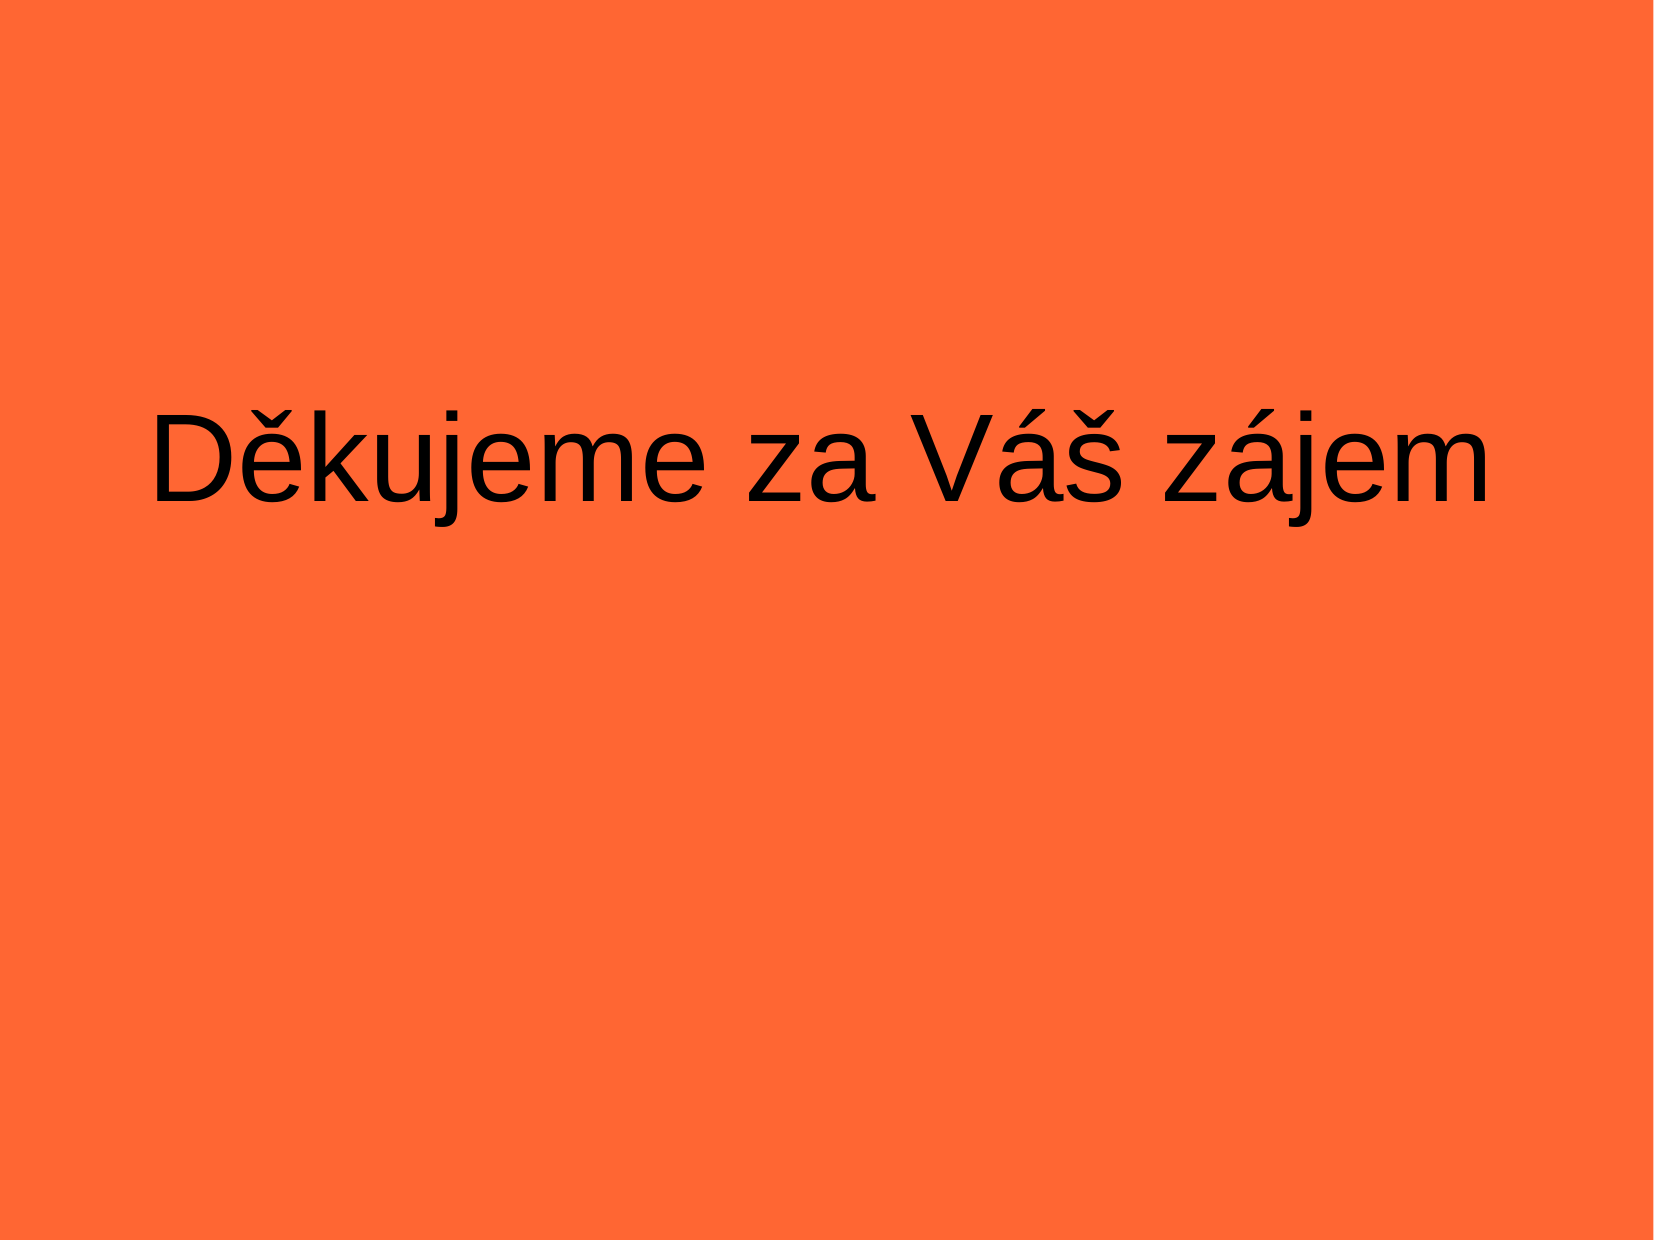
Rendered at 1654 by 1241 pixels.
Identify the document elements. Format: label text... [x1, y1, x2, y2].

title Děkujeme za Váš zájem [76, 354, 1565, 562]
